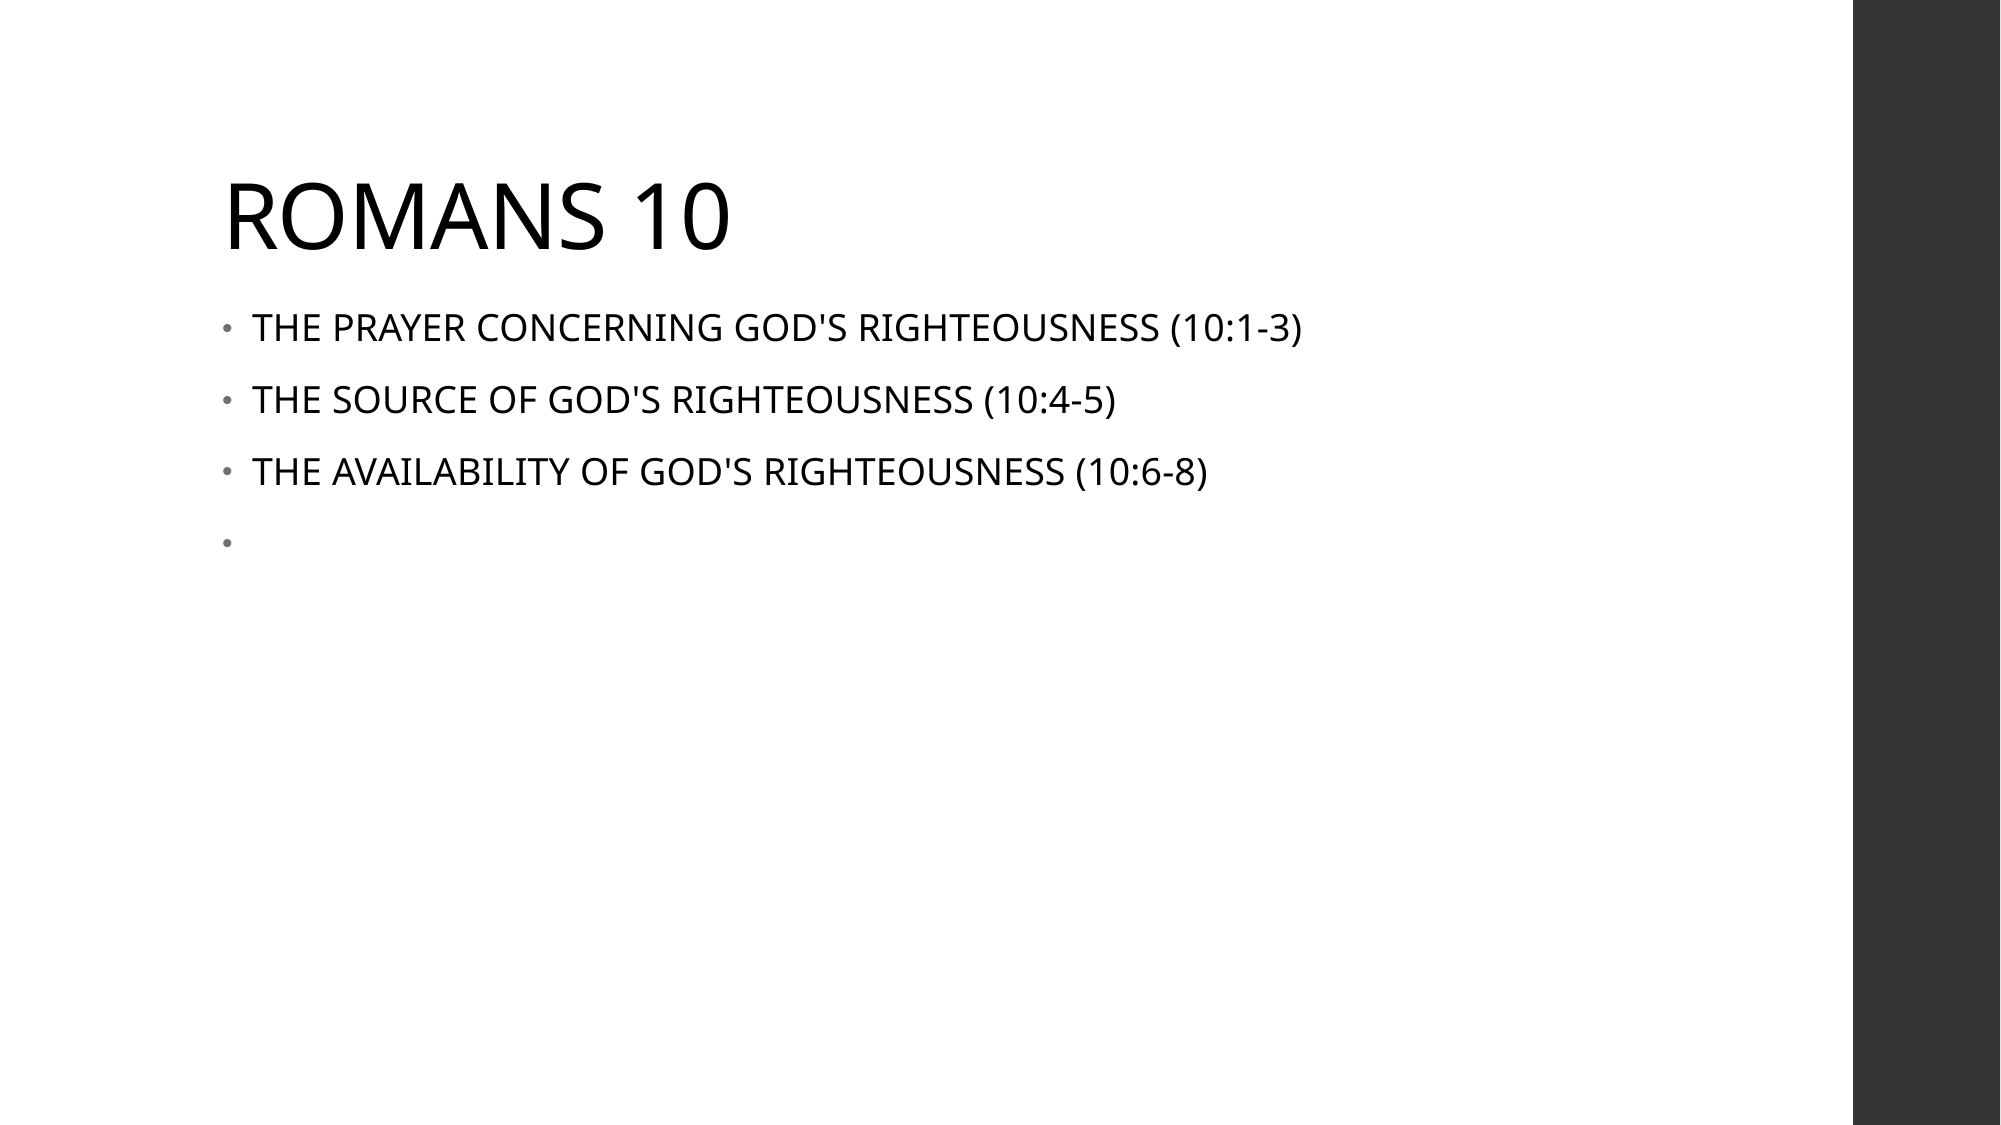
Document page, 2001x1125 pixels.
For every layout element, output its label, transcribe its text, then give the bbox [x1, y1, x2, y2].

title ROMANS 10 [206, 60, 1797, 278]
list THE PRAYER CONCERNING GOD'S RIGHTEOUSNESS (10:1-3) THE SOURCE OF GOD'S RIGHTEOUSNESS (10:4-5) THE AVAILABILITY OF GOD'S RIGHTEOUSNESS (10:6-8) [206, 299, 1617, 1014]
